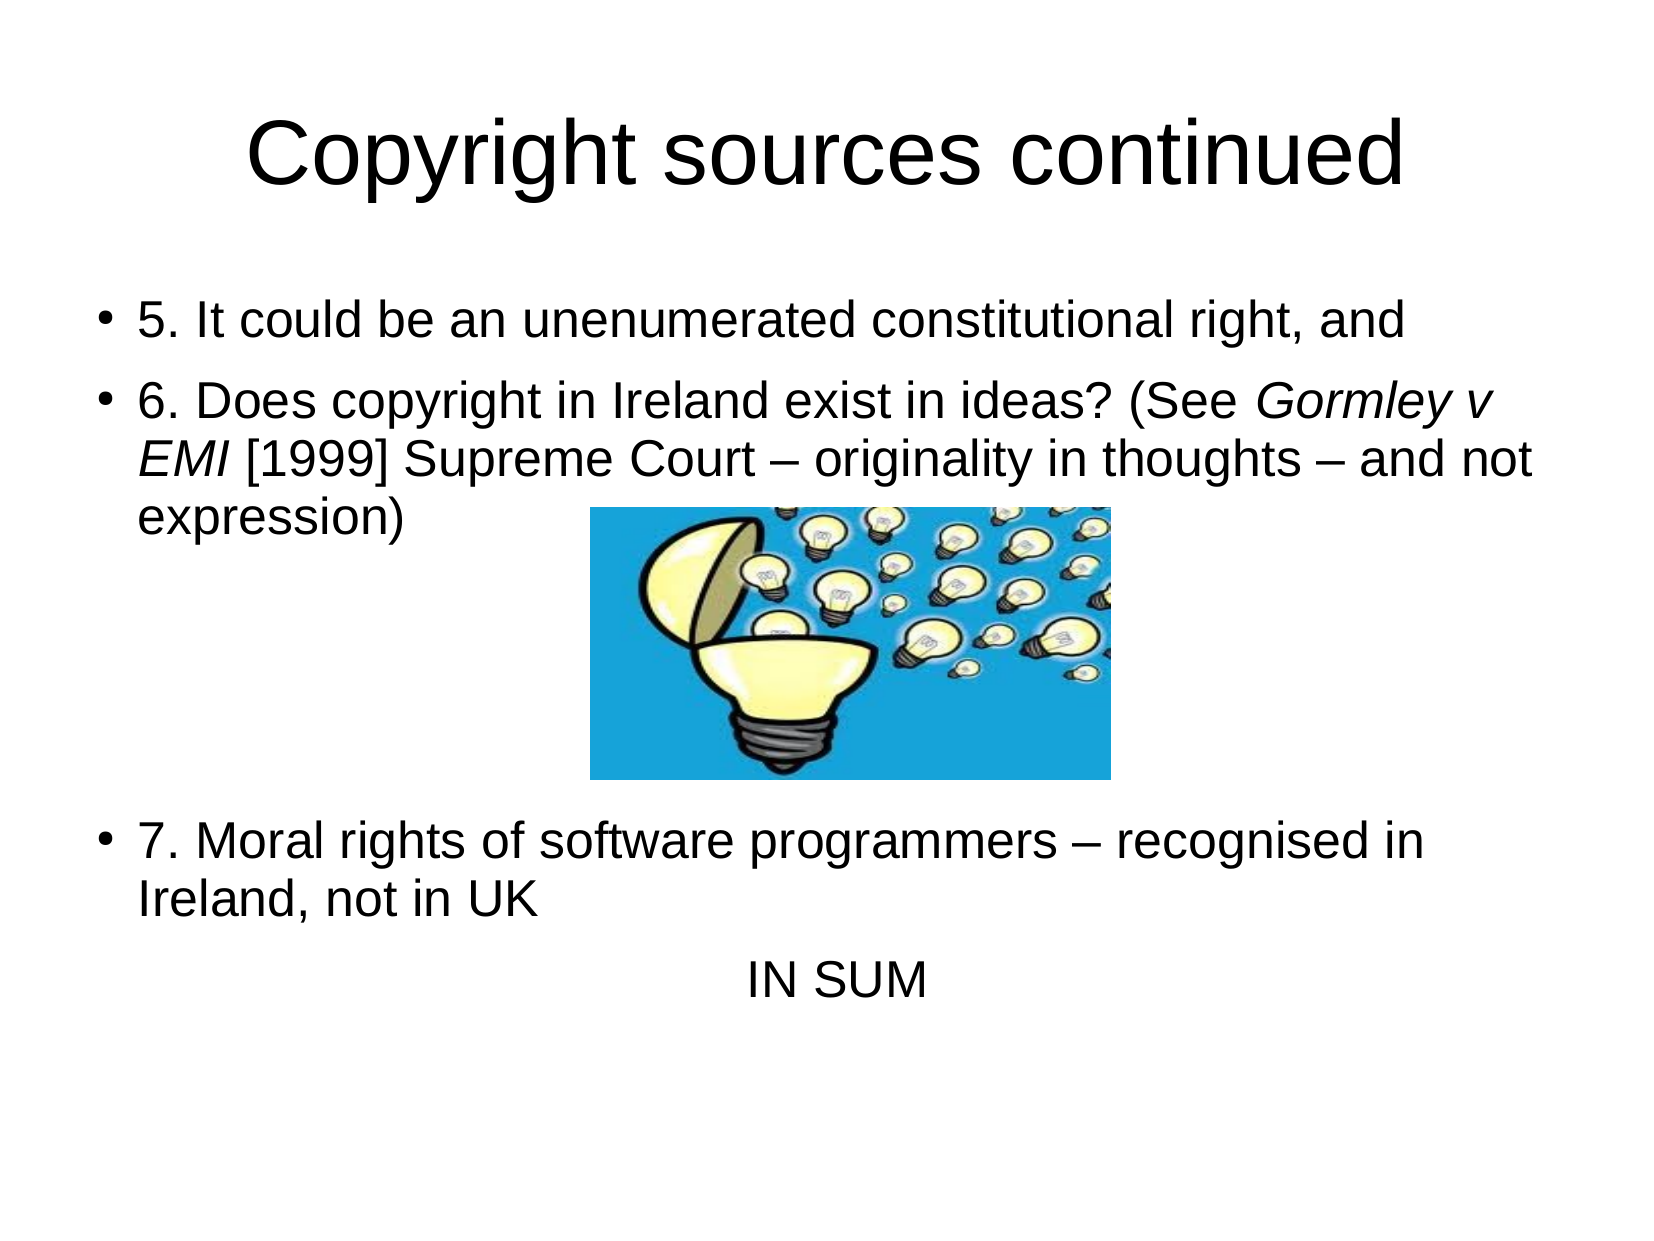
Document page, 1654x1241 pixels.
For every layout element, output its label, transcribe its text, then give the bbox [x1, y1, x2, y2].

list 5. It could be an unenumerated constitutional right, and 6. Does copyright in Ireland exist in ideas? (See Gormley v EMI [1999] Supreme Court – originality in thoughts – and not expression) 7. Moral rights of software programmers – recognised in Ireland, not in UK IN SUM [82, 290, 1538, 1010]
picture [590, 507, 1111, 780]
title Copyright sources continued [82, 49, 1571, 257]
